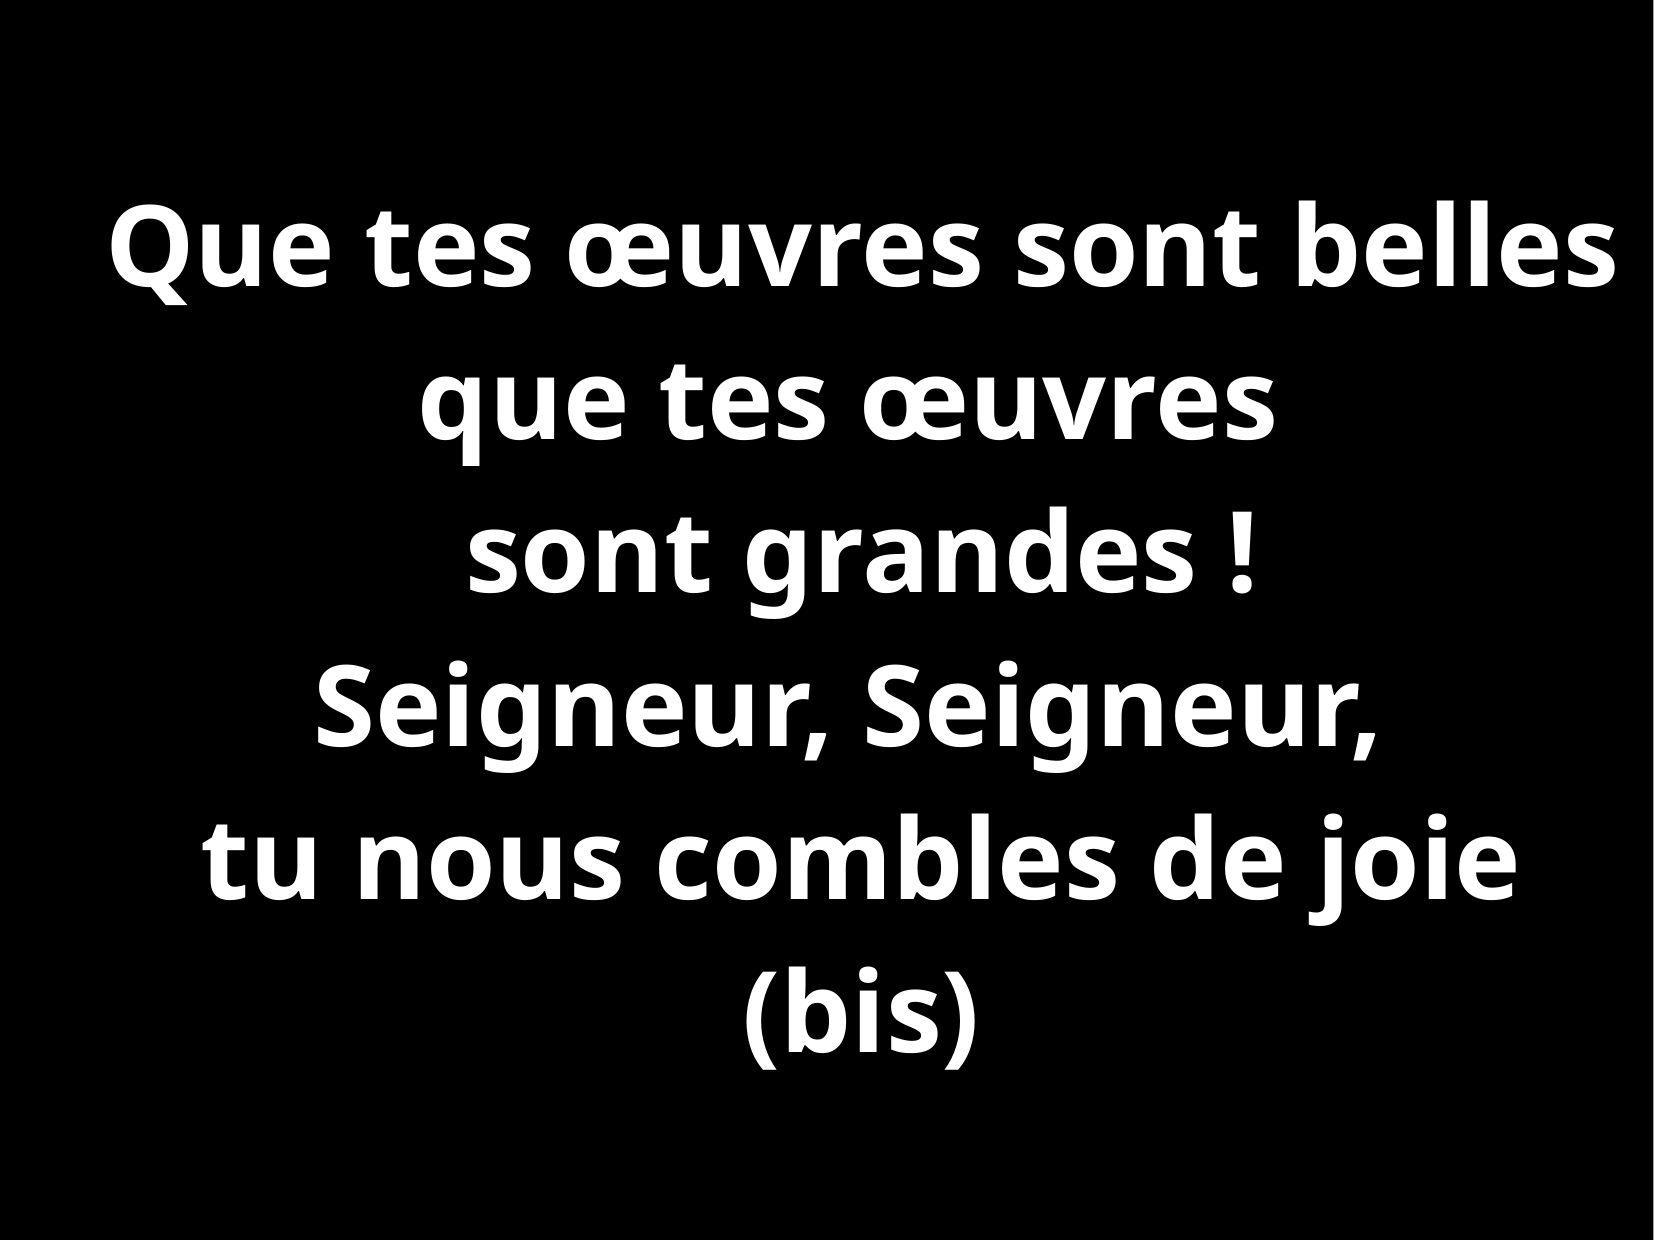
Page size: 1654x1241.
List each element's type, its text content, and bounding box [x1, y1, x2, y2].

text_box Que tes œuvres sont belles que tes œuvres sont grandes ! Seigneur, Seigneur, tu nous combles de joie (bis) [0, 0, 1654, 1241]
